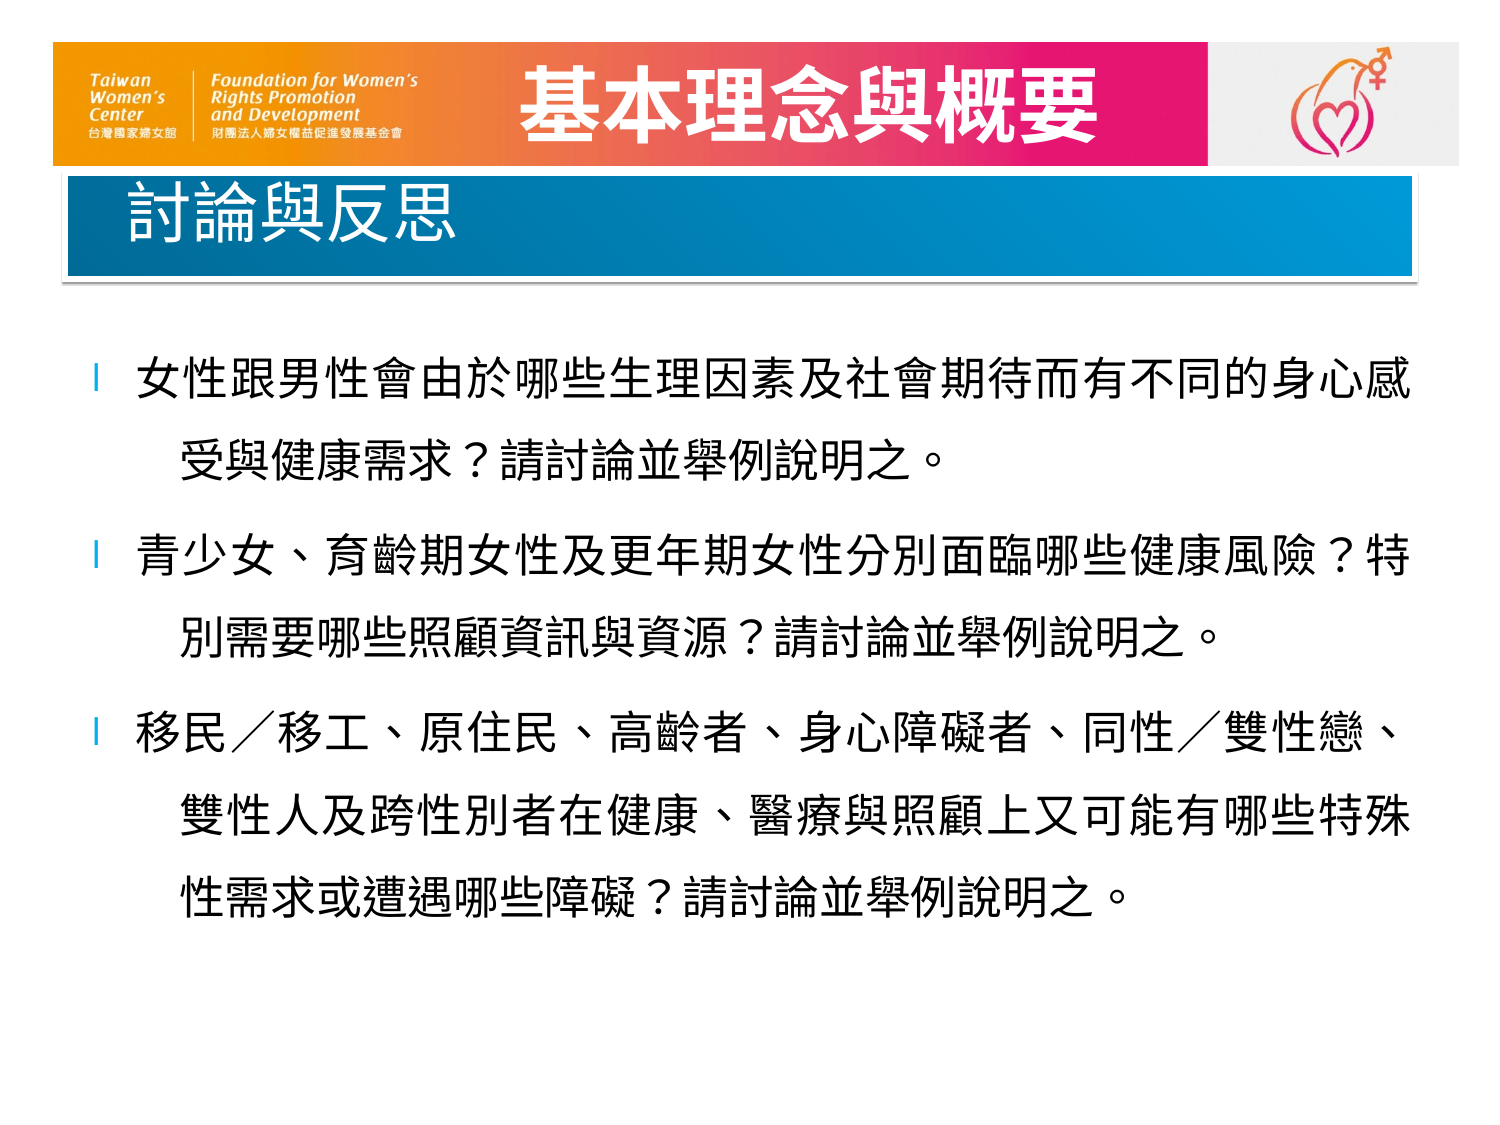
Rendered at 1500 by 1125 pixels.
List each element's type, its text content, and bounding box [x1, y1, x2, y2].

text_box 討論與反思 [64, 172, 1415, 279]
title 基本理念與概要 [194, 45, 1426, 161]
list 女性跟男性會由於哪些生理因素及社會期待而有不同的身心感受與健康需求？請討論並舉例說明之。 青少女、育齡期女性及更年期女性分別面臨哪些健康風險？特別需要哪些照顧資訊與資源？請討論並舉例說明之。 移民／移工、原住民、高齡者、身心障礙者、同性／雙性戀、雙性人及跨性別者在健康、醫療與照顧上又可能有哪些特殊性需求或遭遇哪些障礙？請討論並舉例說明之。 [76, 314, 1427, 938]
